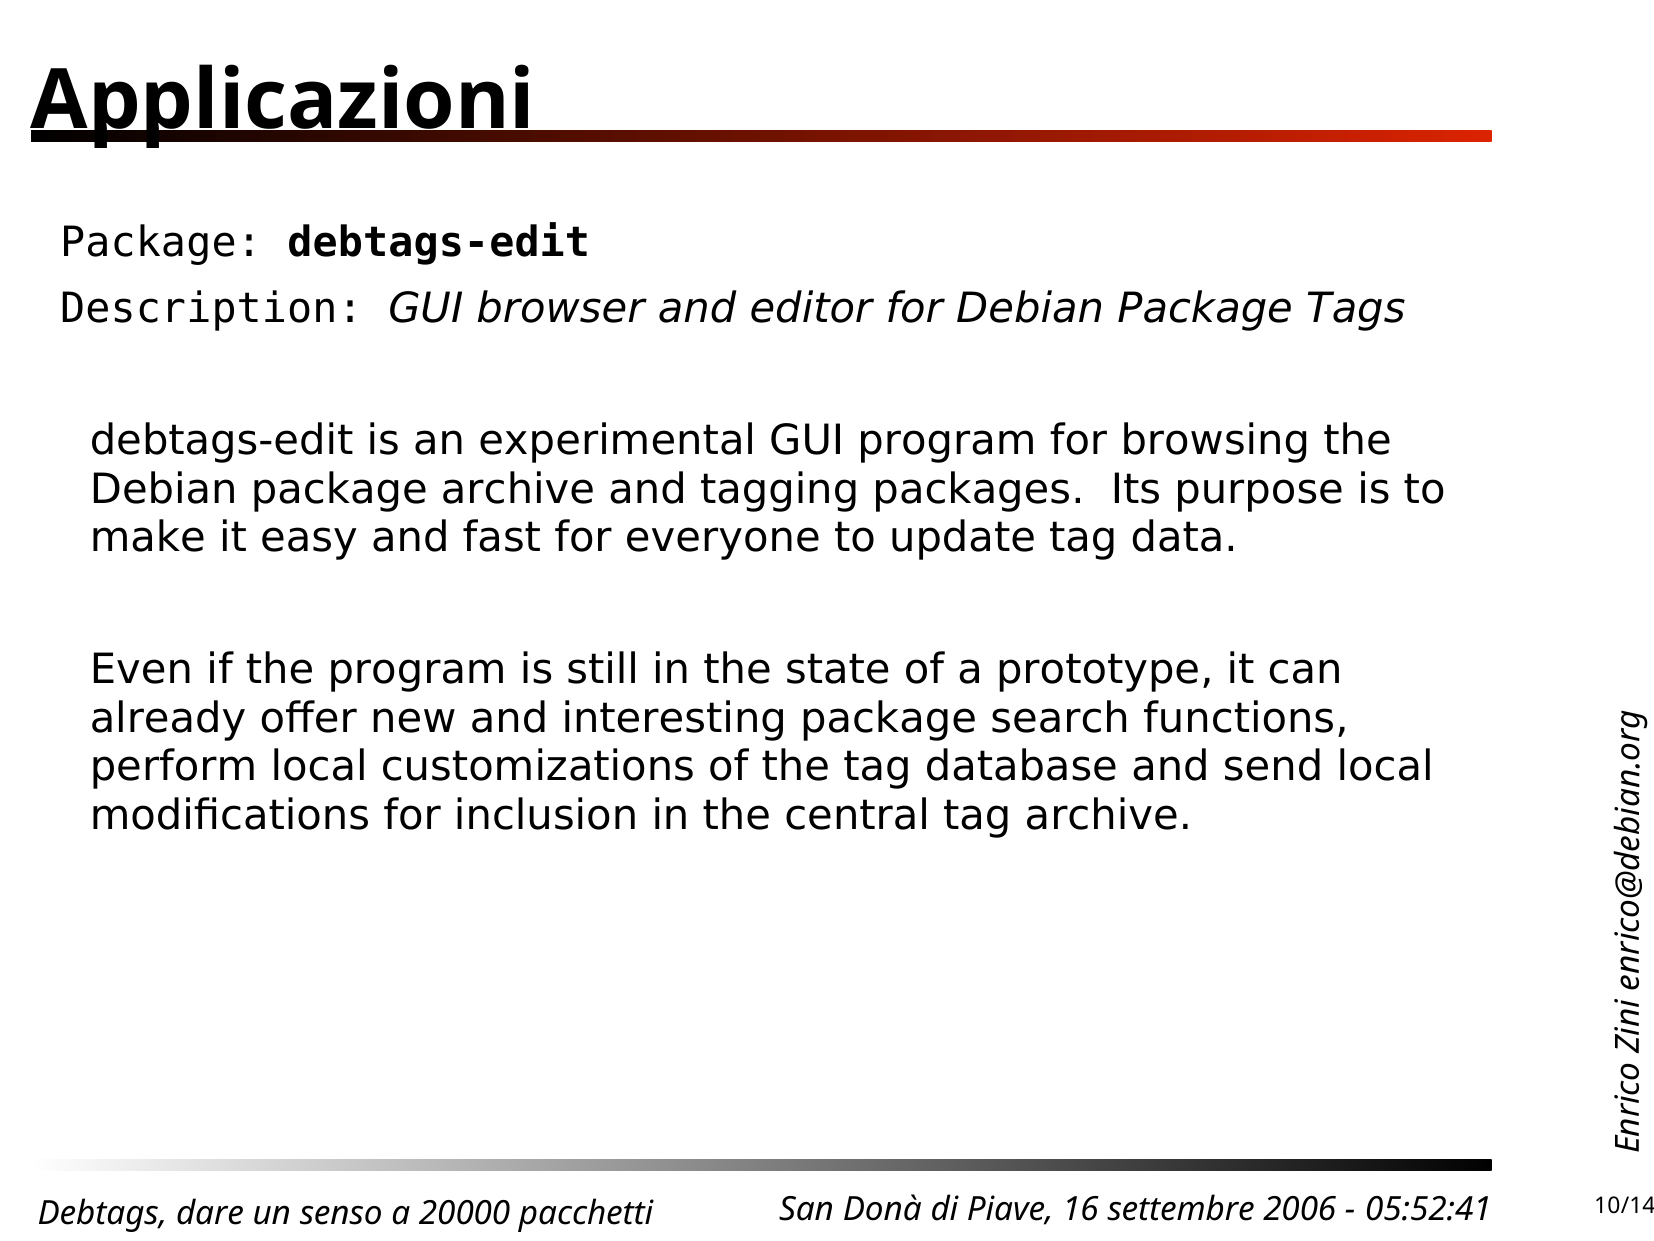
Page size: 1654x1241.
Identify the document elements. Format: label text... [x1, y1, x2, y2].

text_box Applicazioni [30, 39, 1438, 173]
text_box Package: debtags-edit Description: GUI browser and editor for Debian Package Tags debtags-edit is an experimental GUI program for browsing the Debian package archive and tagging packages. Its purpose is to make it easy and fast for everyone to update tag data. Even if the program is still in the state of a prototype, it can already offer new and interesting package search functions, perform local customizations of the tag database and send local modifications for inclusion in the central tag archive. [60, 217, 1495, 1138]
